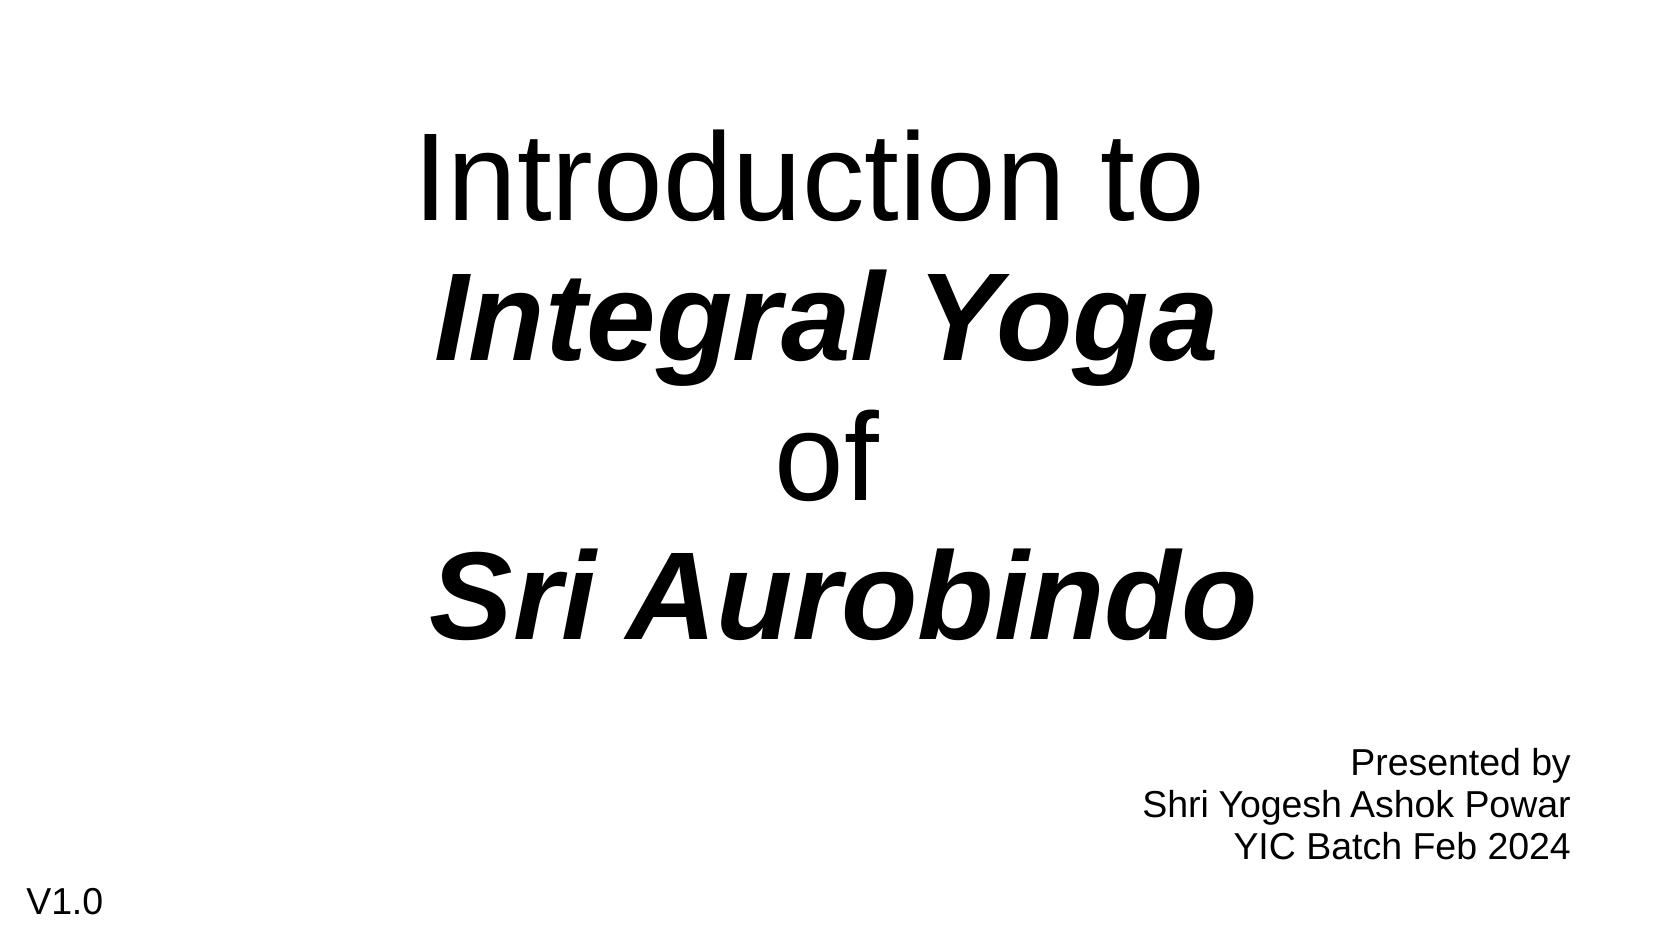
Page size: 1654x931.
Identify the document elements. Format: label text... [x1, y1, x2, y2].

subtitle Introduction to Integral Yoga of Sri Aurobindo Presented by Shri Yogesh Ashok Powar YIC Batch Feb 2024 [82, 107, 1571, 868]
text_box V1.0 [11, 873, 119, 931]
